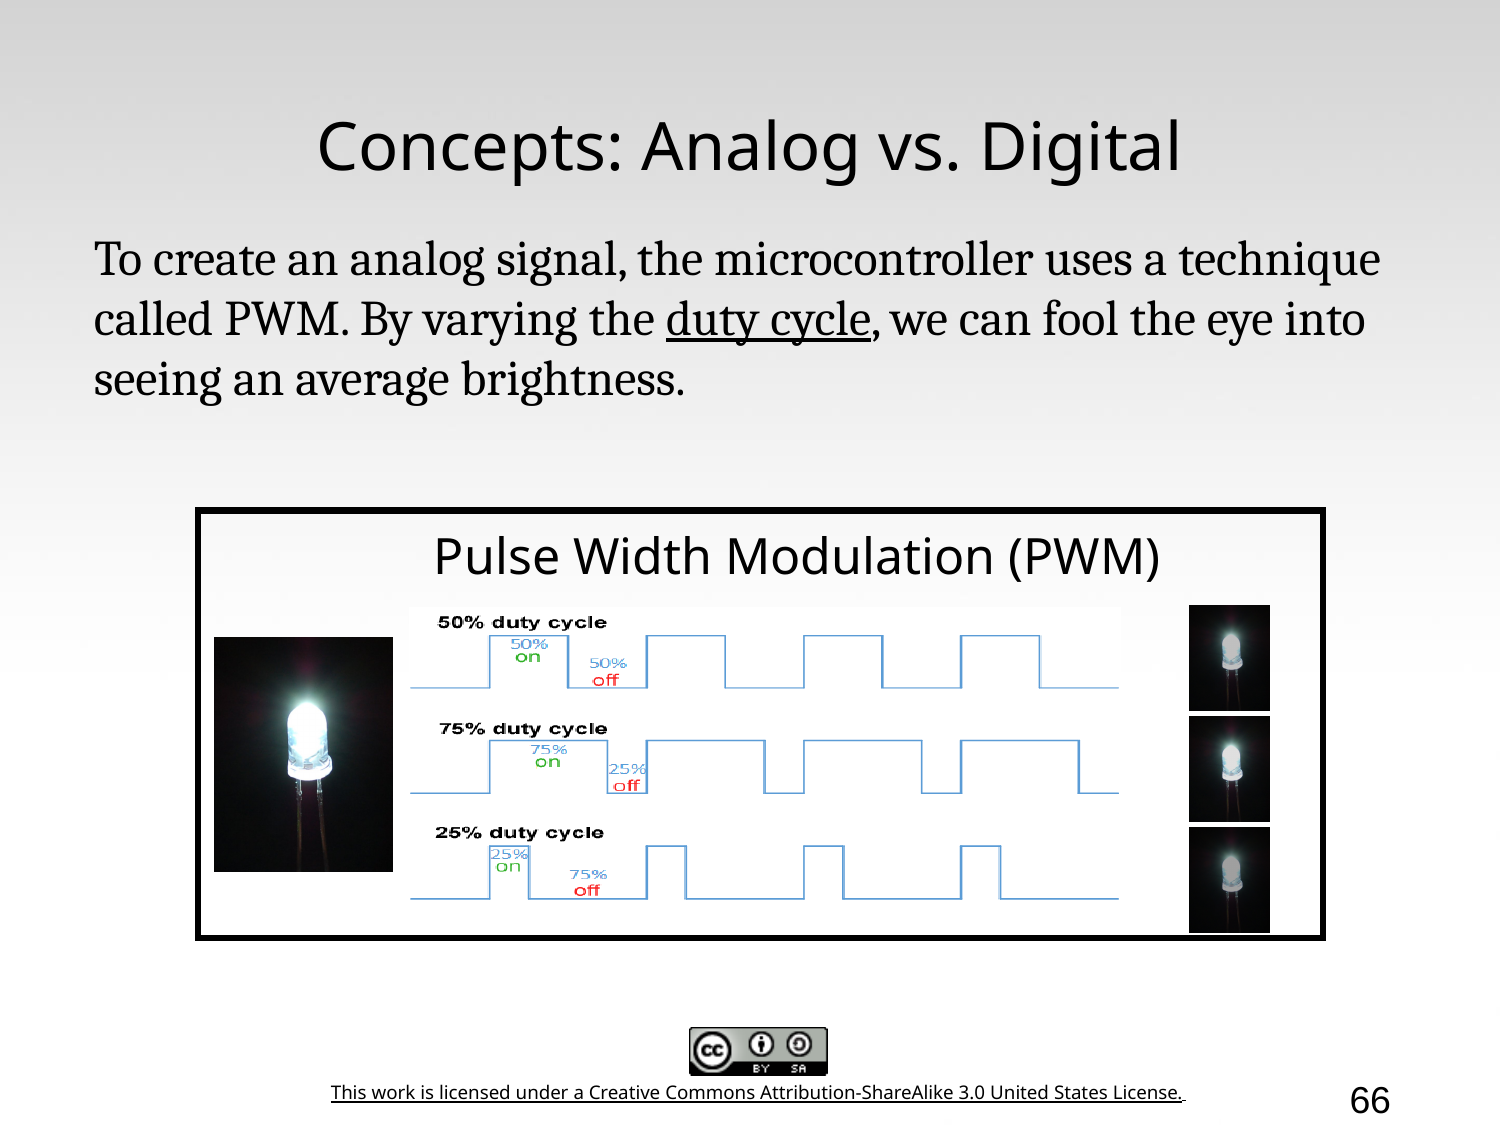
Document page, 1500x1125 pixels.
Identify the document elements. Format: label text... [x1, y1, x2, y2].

title Concepts: Analog vs. Digital [112, 49, 1388, 217]
list To create an analog signal, the microcontroller uses a technique called PWM. By varying the duty cycle, we can fool the eye into seeing an average brightness. [79, 217, 1426, 456]
picture [0, 0, 1500, 1125]
list Pulse Width Modulation (PWM) [330, 516, 1266, 626]
